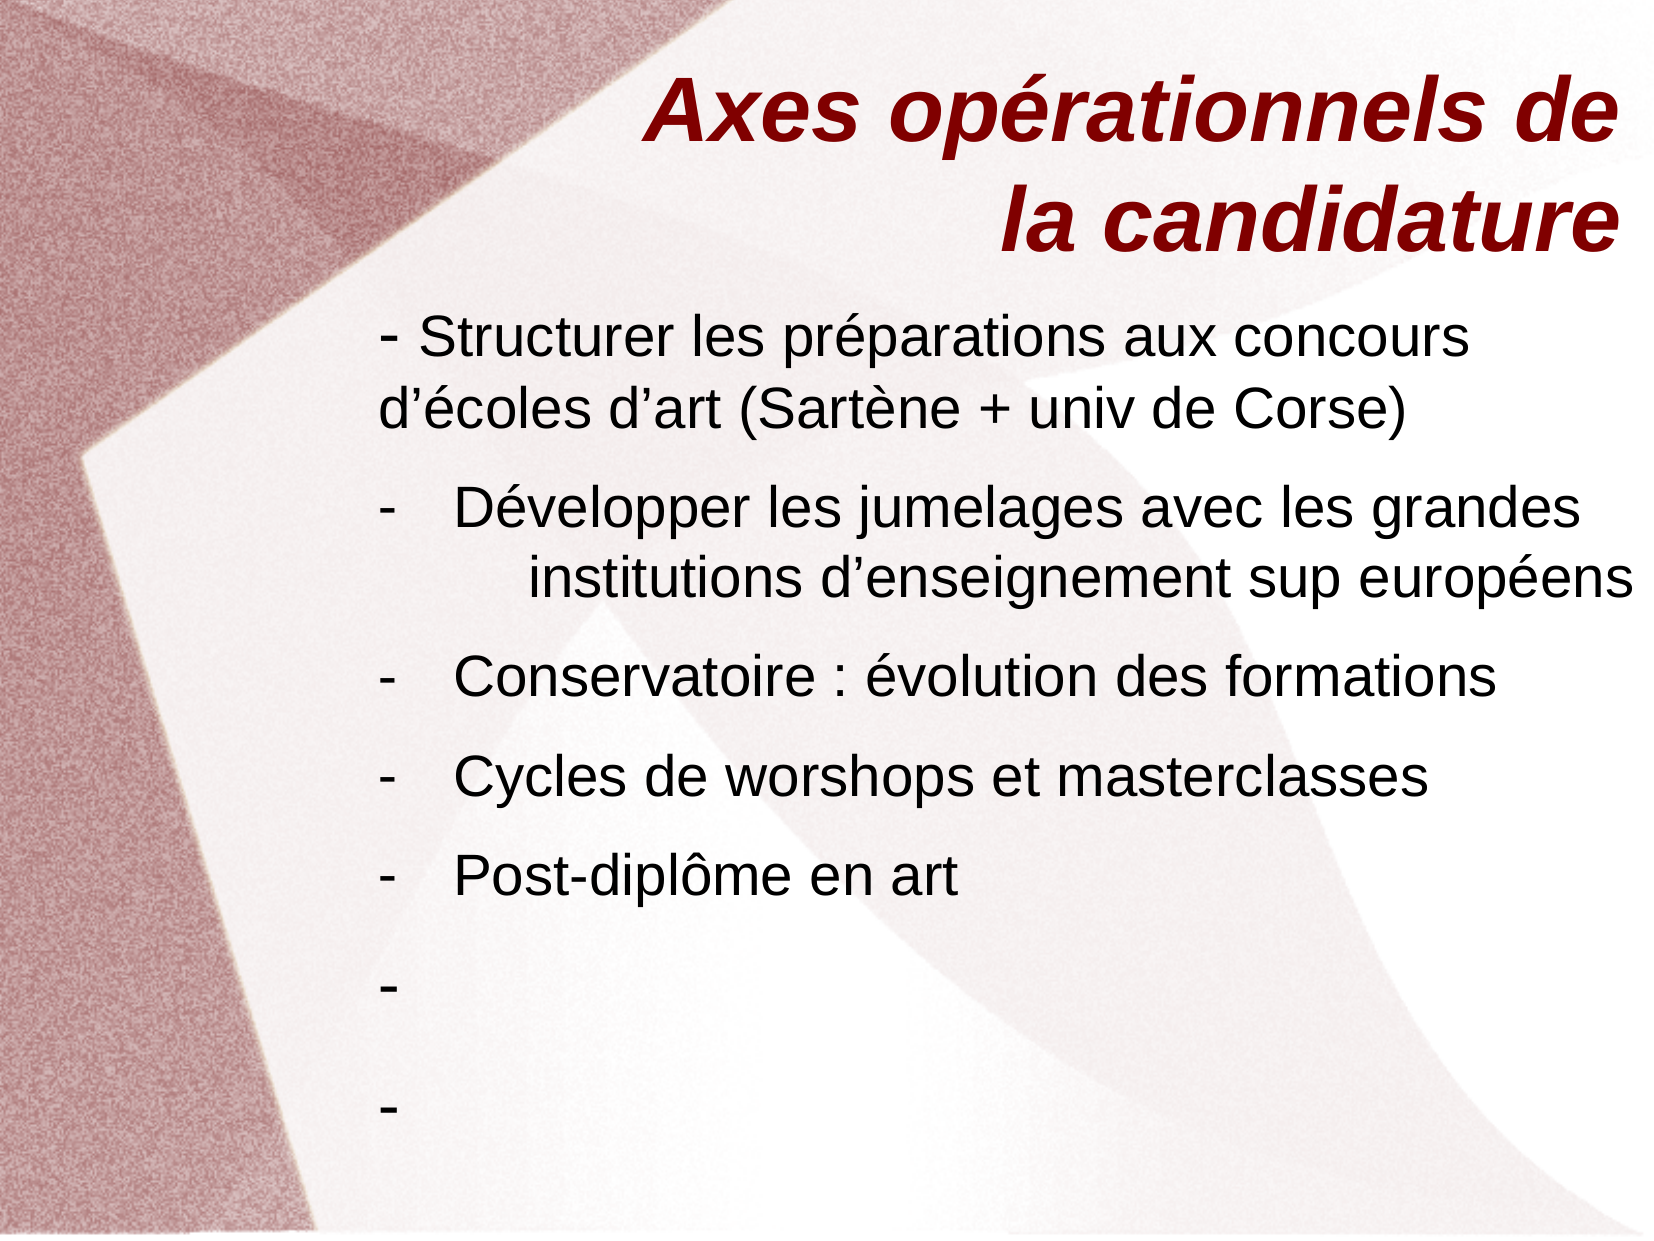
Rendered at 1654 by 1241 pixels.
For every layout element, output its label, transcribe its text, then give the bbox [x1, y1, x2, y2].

title Axes opérationnels de la candidature [643, 49, 1654, 257]
list - Structurer les préparations aux concours d’écoles d’art (Sartène + univ de Corse) Développer les jumelages avec les grandes institutions d’enseignement sup européens Conservatoire : évolution des formations Cycles de worshops et masterclasses Post-diplôme en art [378, 290, 1654, 1112]
